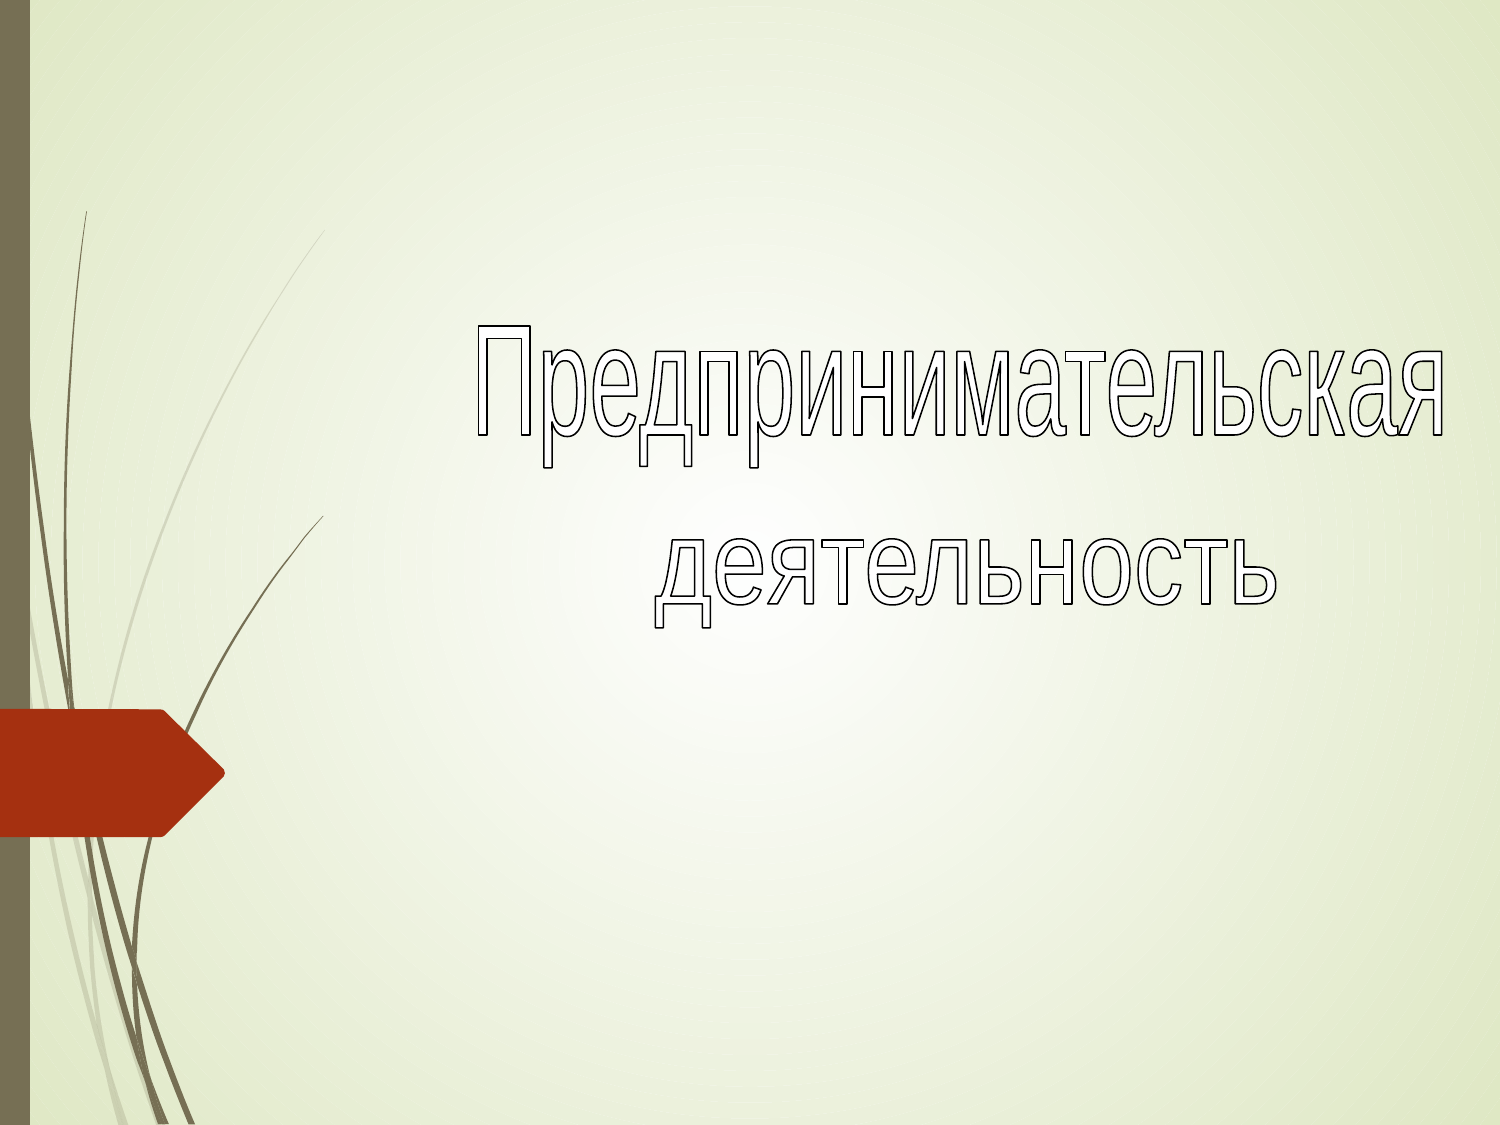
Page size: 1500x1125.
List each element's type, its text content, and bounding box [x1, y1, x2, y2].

text_box Предпринимательская [699, 351, 738, 436]
text_box Предпринимательская [543, 349, 586, 468]
text_box Предпринимательская [1065, 351, 1106, 436]
text_box деятельность [1031, 539, 1073, 604]
text_box деятельность [980, 539, 1021, 604]
text_box Предпринимательская [639, 351, 692, 467]
text_box деятельность [821, 539, 864, 604]
text_box Предпринимательская [593, 349, 637, 437]
text_box Предпринимательская [956, 351, 1009, 436]
text_box Предпринимательская [853, 351, 893, 436]
text_box деятельность [1184, 539, 1227, 604]
text_box деятельность [767, 539, 814, 604]
text_box Предпринимательская [1214, 351, 1254, 436]
text_box Предпринимательская [1018, 349, 1067, 437]
text_box Предпринимательская [749, 349, 792, 468]
text_box деятельность [716, 538, 763, 605]
text_box Предпринимательская [1109, 349, 1154, 437]
text_box деятельность [655, 539, 711, 628]
text_box Предпринимательская [1260, 349, 1301, 437]
text_box деятельность [1083, 538, 1130, 605]
text_box Предпринимательская [478, 326, 531, 436]
text_box Предпринимательская [905, 351, 945, 436]
text_box деятельность [916, 539, 967, 605]
text_box Предпринимательская [1154, 351, 1203, 437]
text_box деятельность [1138, 538, 1181, 605]
text_box Предпринимательская [1309, 351, 1345, 436]
text_box Предпринимательская [1350, 349, 1442, 437]
text_box Предпринимательская [801, 351, 841, 436]
text_box деятельность [868, 538, 915, 605]
text_box деятельность [1235, 539, 1276, 604]
